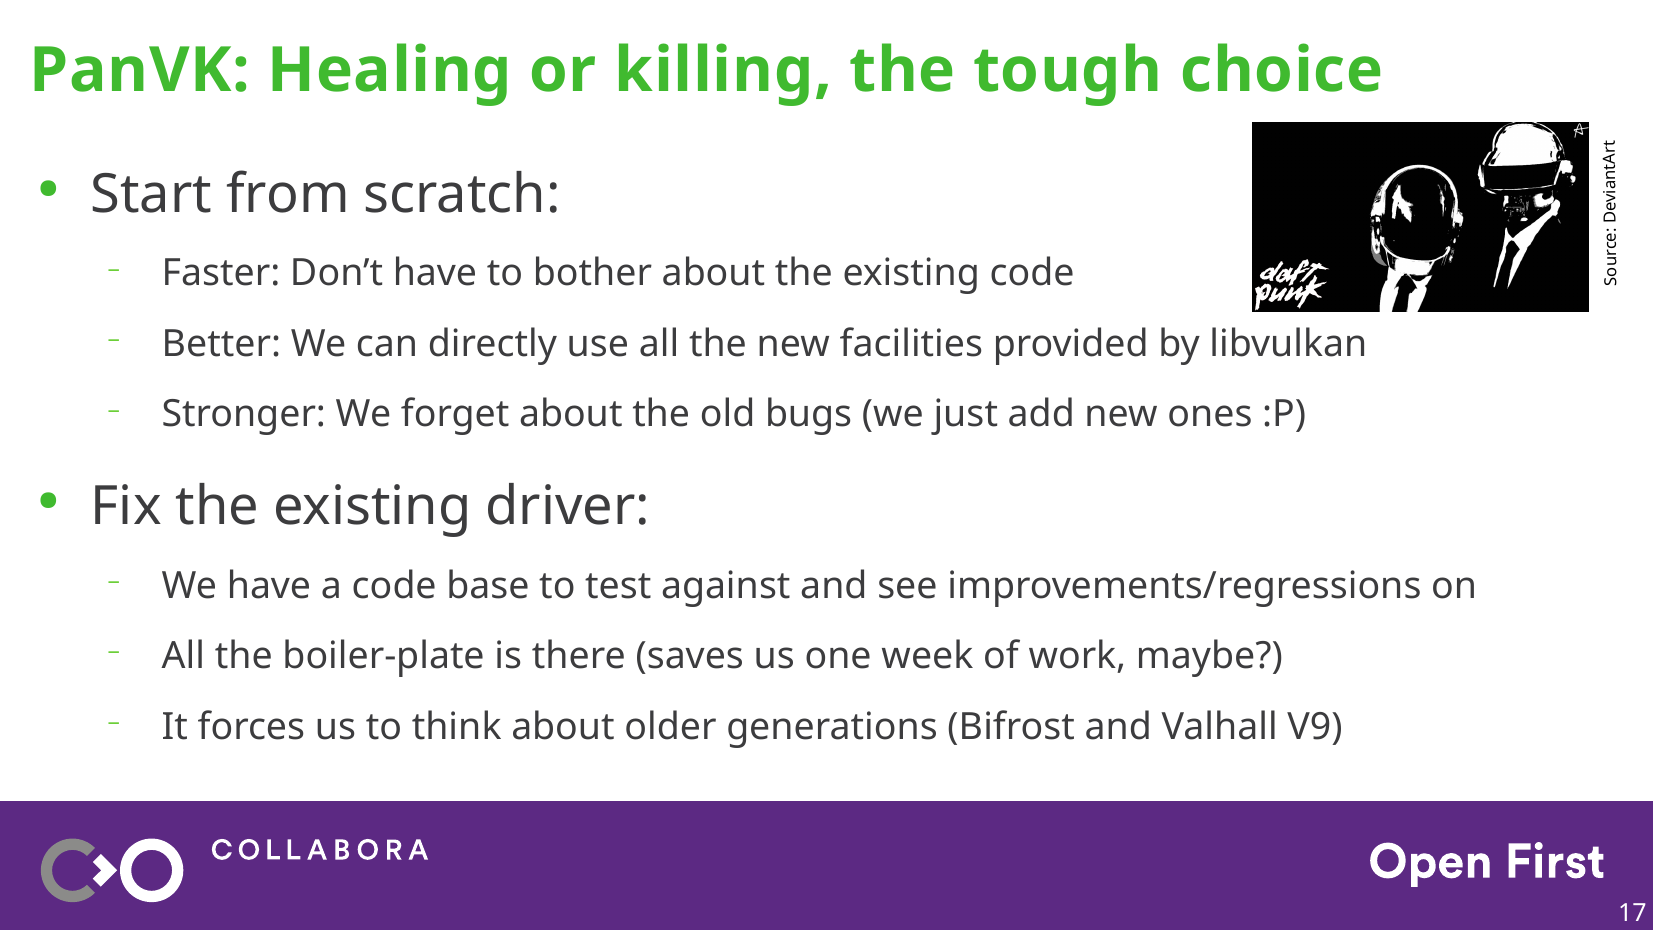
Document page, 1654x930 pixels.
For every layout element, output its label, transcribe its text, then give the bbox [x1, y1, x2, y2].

picture [1252, 122, 1589, 312]
list Start from scratch: Faster: Don’t have to bother about the existing code Better: We can directly use all the new facilities provided by libvulkan Stronger: We forget about the old bugs (we just add new ones :P) Fix the existing driver: We have a code base to test against and see improvements/regressions on All the boiler-plate is there (saves us one week of work, maybe?) It forces us to think about older generations (Bifrost and Valhall V9) [19, 125, 1607, 769]
title PanVK: Healing or killing, the tough choice [29, 28, 1602, 125]
text_box Source: DeviantArt [1589, 122, 1645, 302]
